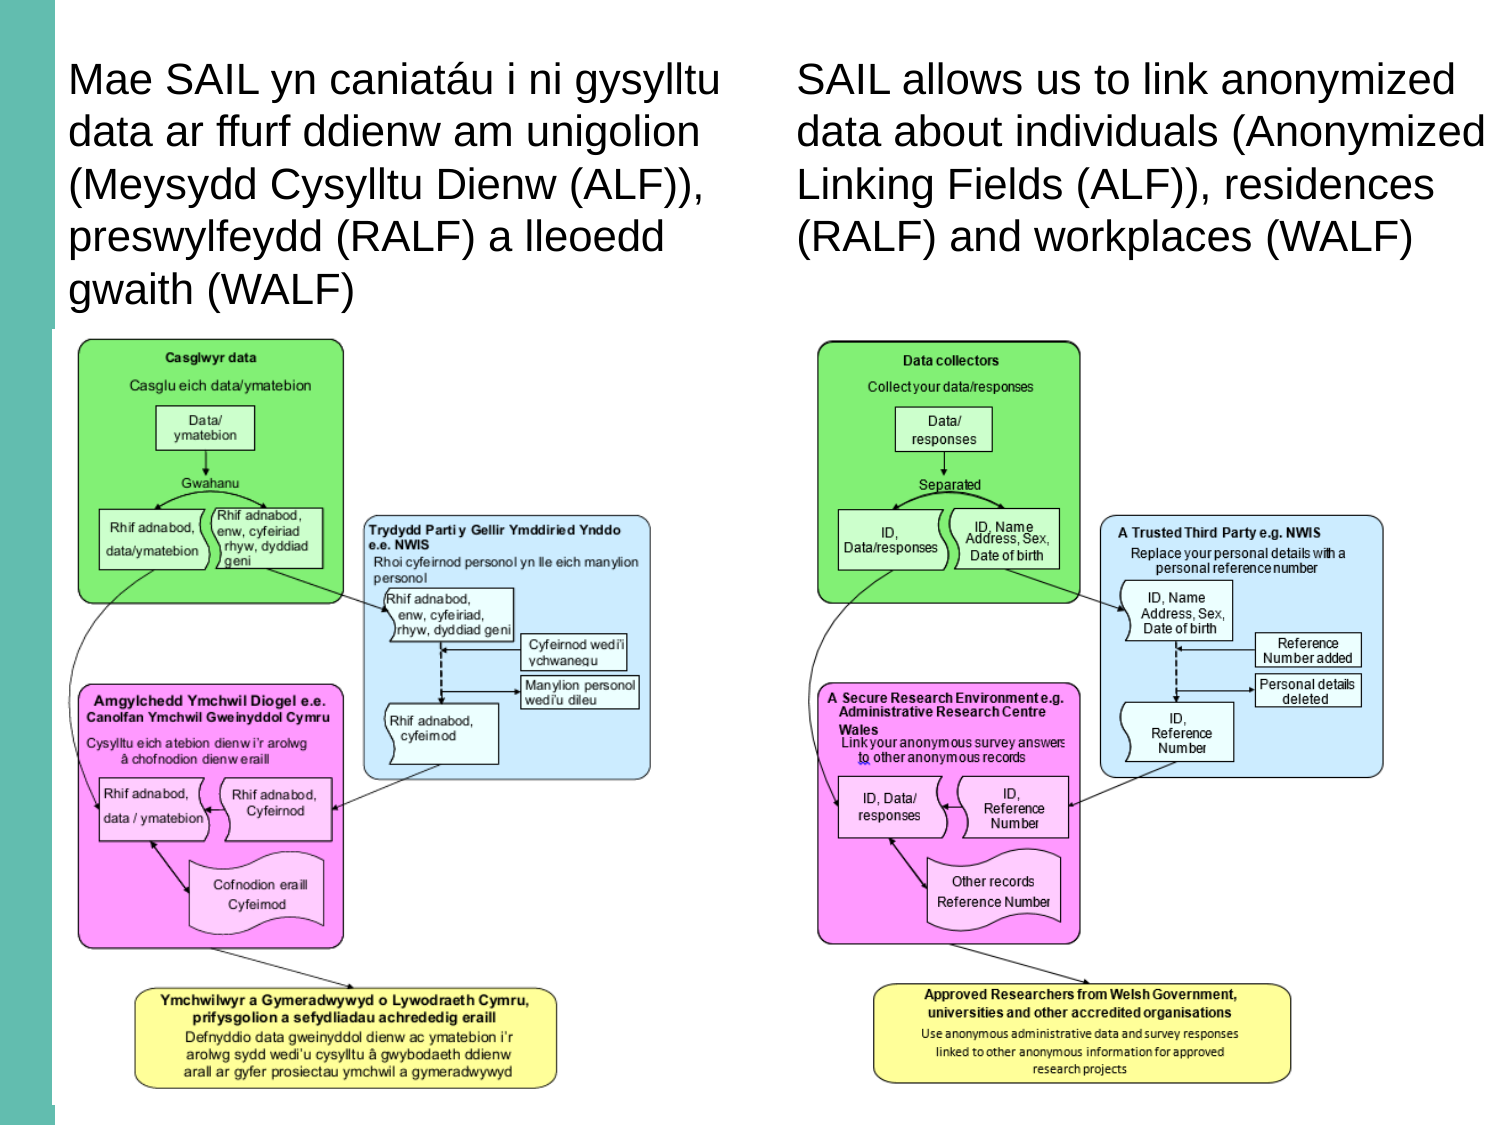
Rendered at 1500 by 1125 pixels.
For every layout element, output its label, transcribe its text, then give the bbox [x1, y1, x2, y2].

text_box SAIL allows us to link anonymized data about individuals (Anonymized Linking Fields (ALF)), residences (RALF) and workplaces (WALF) [784, 43, 1500, 271]
picture [790, 329, 1405, 1105]
picture [52, 329, 667, 1105]
text_box Mae SAIL yn caniatáu i ni gysylltu data ar ffurf ddienw am unigolion (Meysydd Cysylltu Dienw (ALF)), preswylfeydd (RALF) a lleoedd gwaith (WALF) [53, 43, 784, 377]
